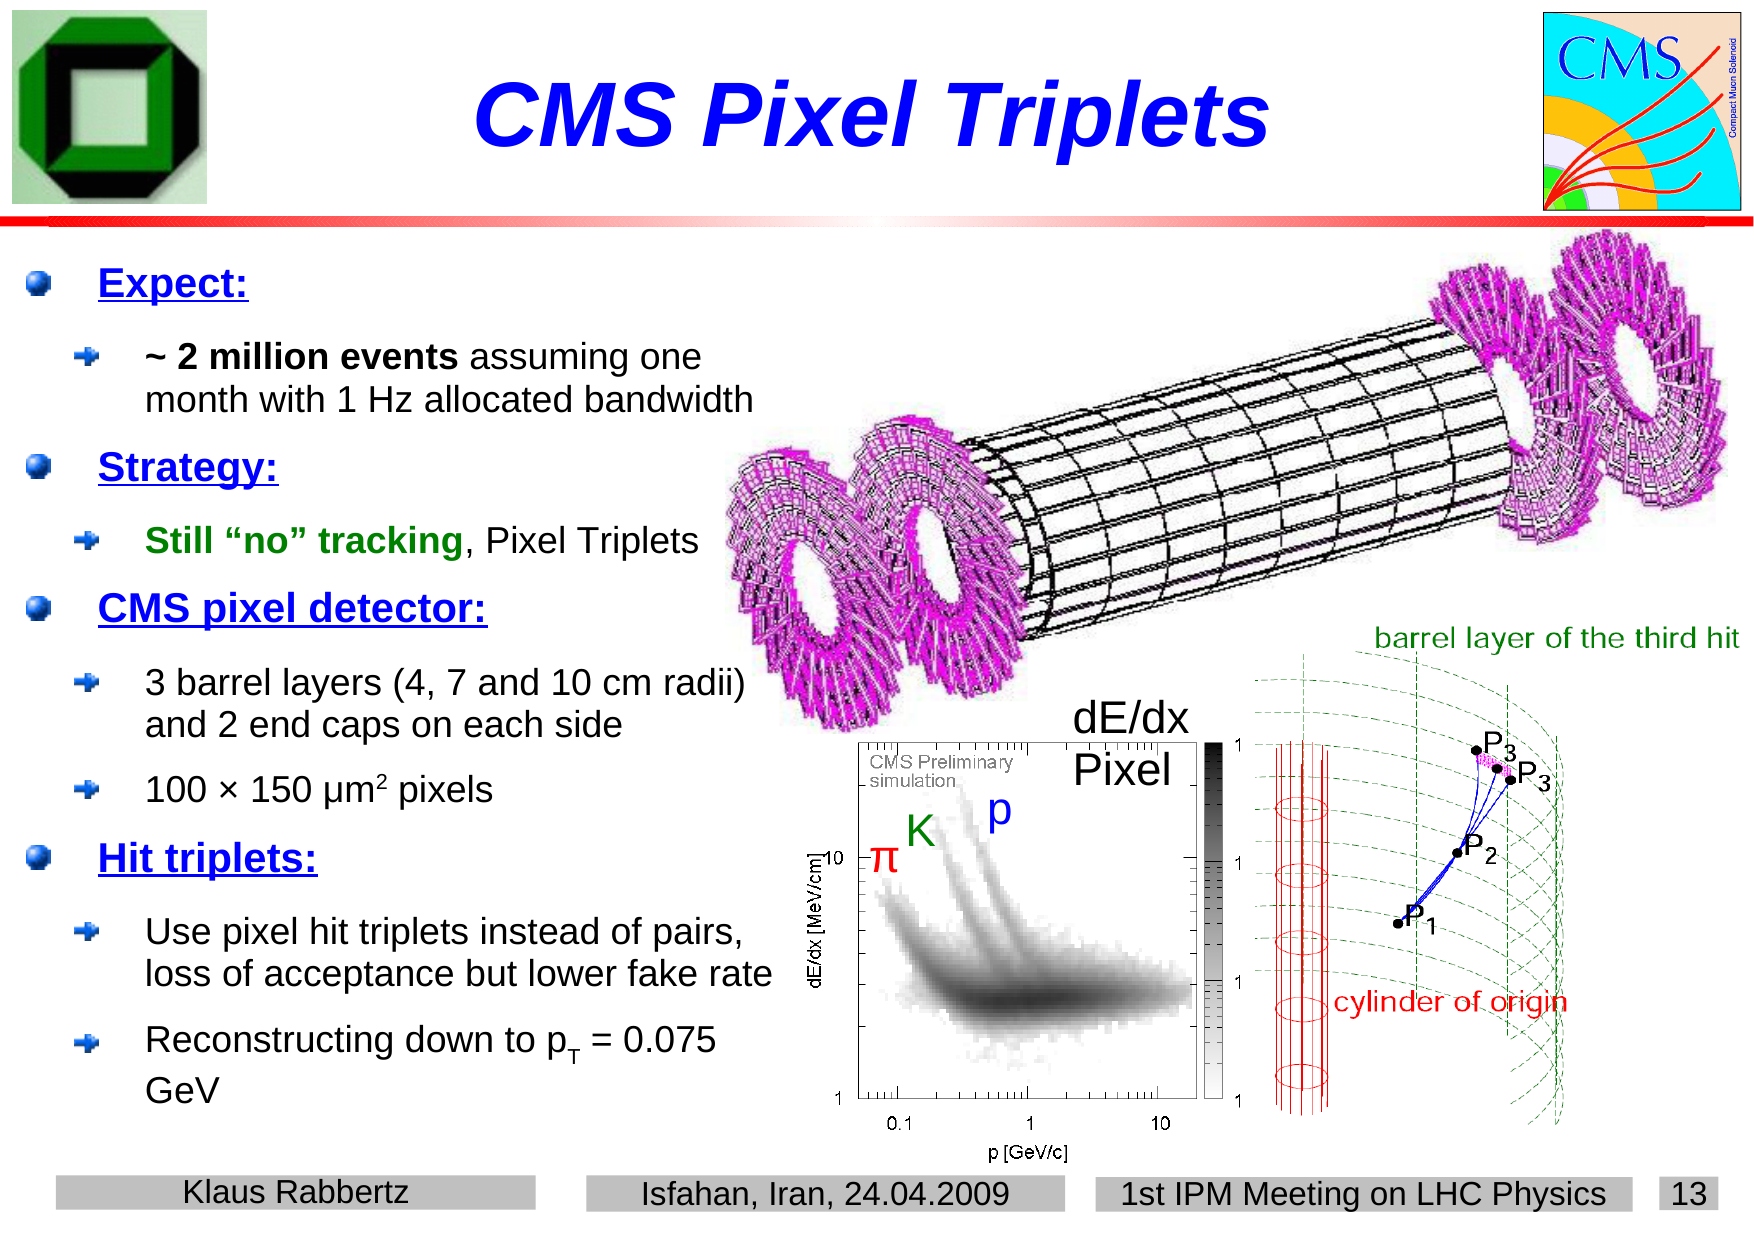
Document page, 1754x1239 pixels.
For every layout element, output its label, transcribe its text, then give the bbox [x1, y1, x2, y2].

text_box p [975, 771, 1025, 847]
picture [725, 228, 1747, 1168]
picture [1542, 11, 1742, 211]
title CMS Pixel Triplets [220, 16, 1525, 213]
text_box K [893, 792, 948, 868]
list Expect: ~ 2 million events assuming one month with 1 Hz allocated bandwidth Strategy: Still “no” tracking, Pixel Triplets CMS pixel detector: 3 barrel layers (4, 7 and 10 cm radii) and 2 end caps on each side 100 × 150 μm2 pixels Hit triplets: Use pixel hit triplets instead of pairs, loss of acceptance but lower fake rate Reconstructing down to pT = 0.075 GeV [15, 260, 778, 1120]
text_box dE/dx Pixel [1060, 680, 1202, 807]
text_box π [857, 818, 913, 894]
picture [12, 10, 207, 204]
